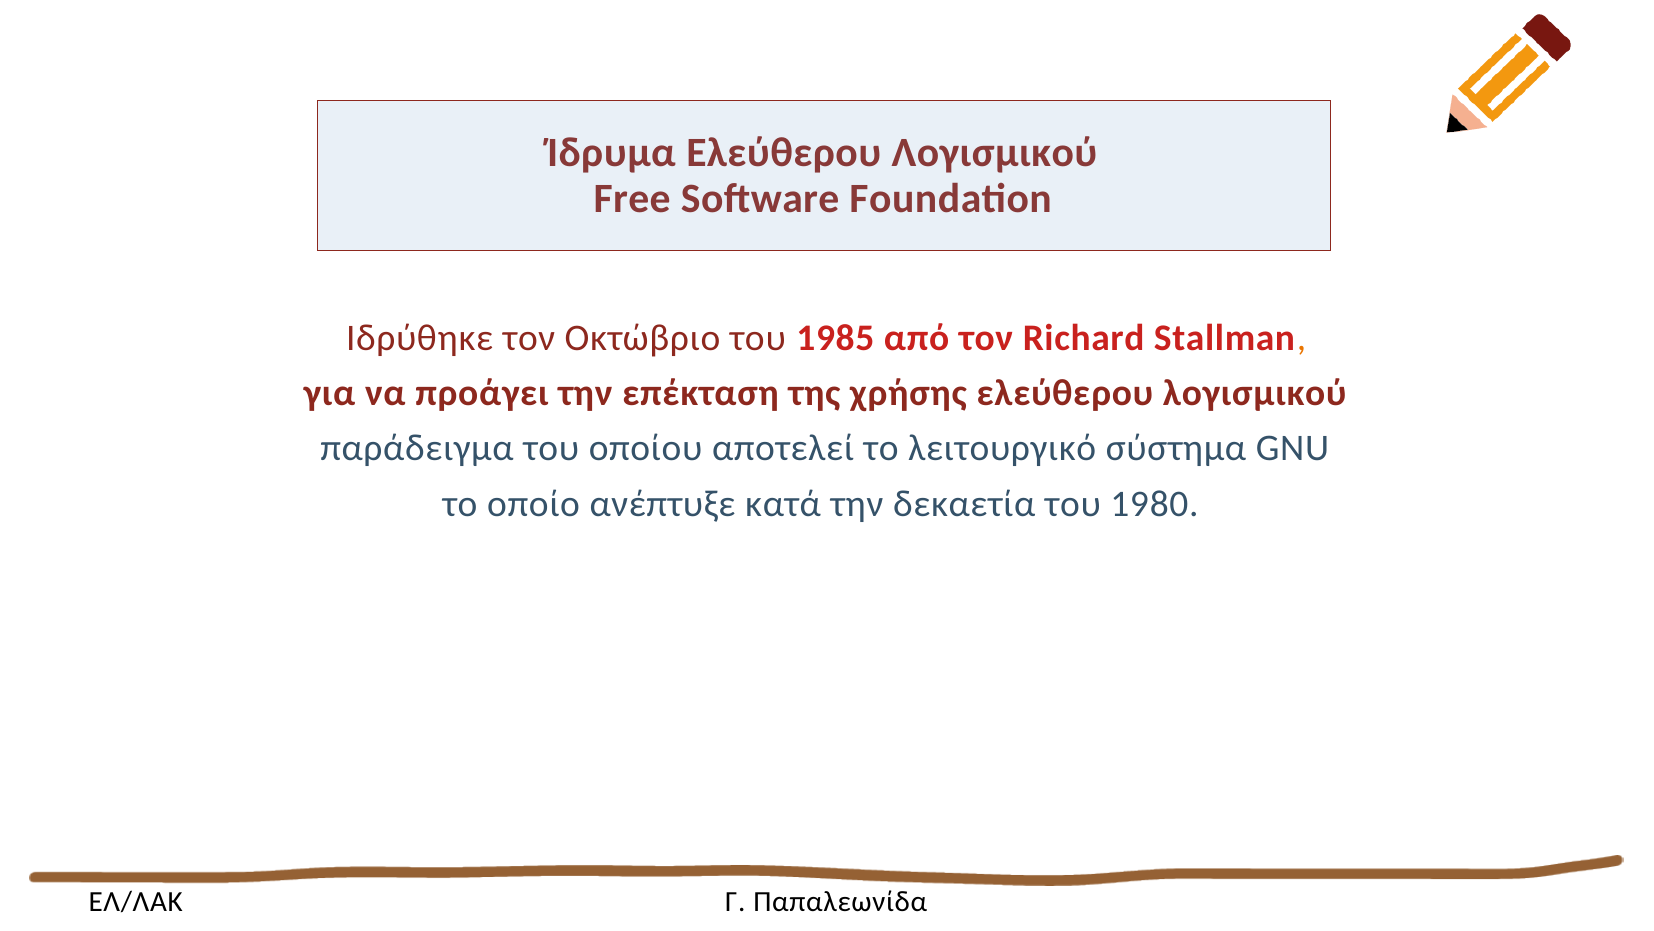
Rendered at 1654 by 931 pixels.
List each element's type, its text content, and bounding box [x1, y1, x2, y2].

text_box Γ. Παπαλεωνίδα [560, 885, 1092, 930]
picture [1446, 14, 1571, 133]
picture [29, 855, 1624, 886]
text_box ΕΛ/ΛΑΚ [88, 885, 472, 930]
text_box Ιδρύθηκε τον Οκτώβριο του 1985 από τον Richard Stallman, για να προάγει την επέκταση της χρήσης ελεύθερου λογισμικού παράδειγμα του οποίου αποτελεί το λειτουργικό σύστημα GNU το οποίο ανέπτυξε κατά την δεκαετία του 1980. [207, 309, 1445, 568]
text_box [317, 100, 1331, 251]
